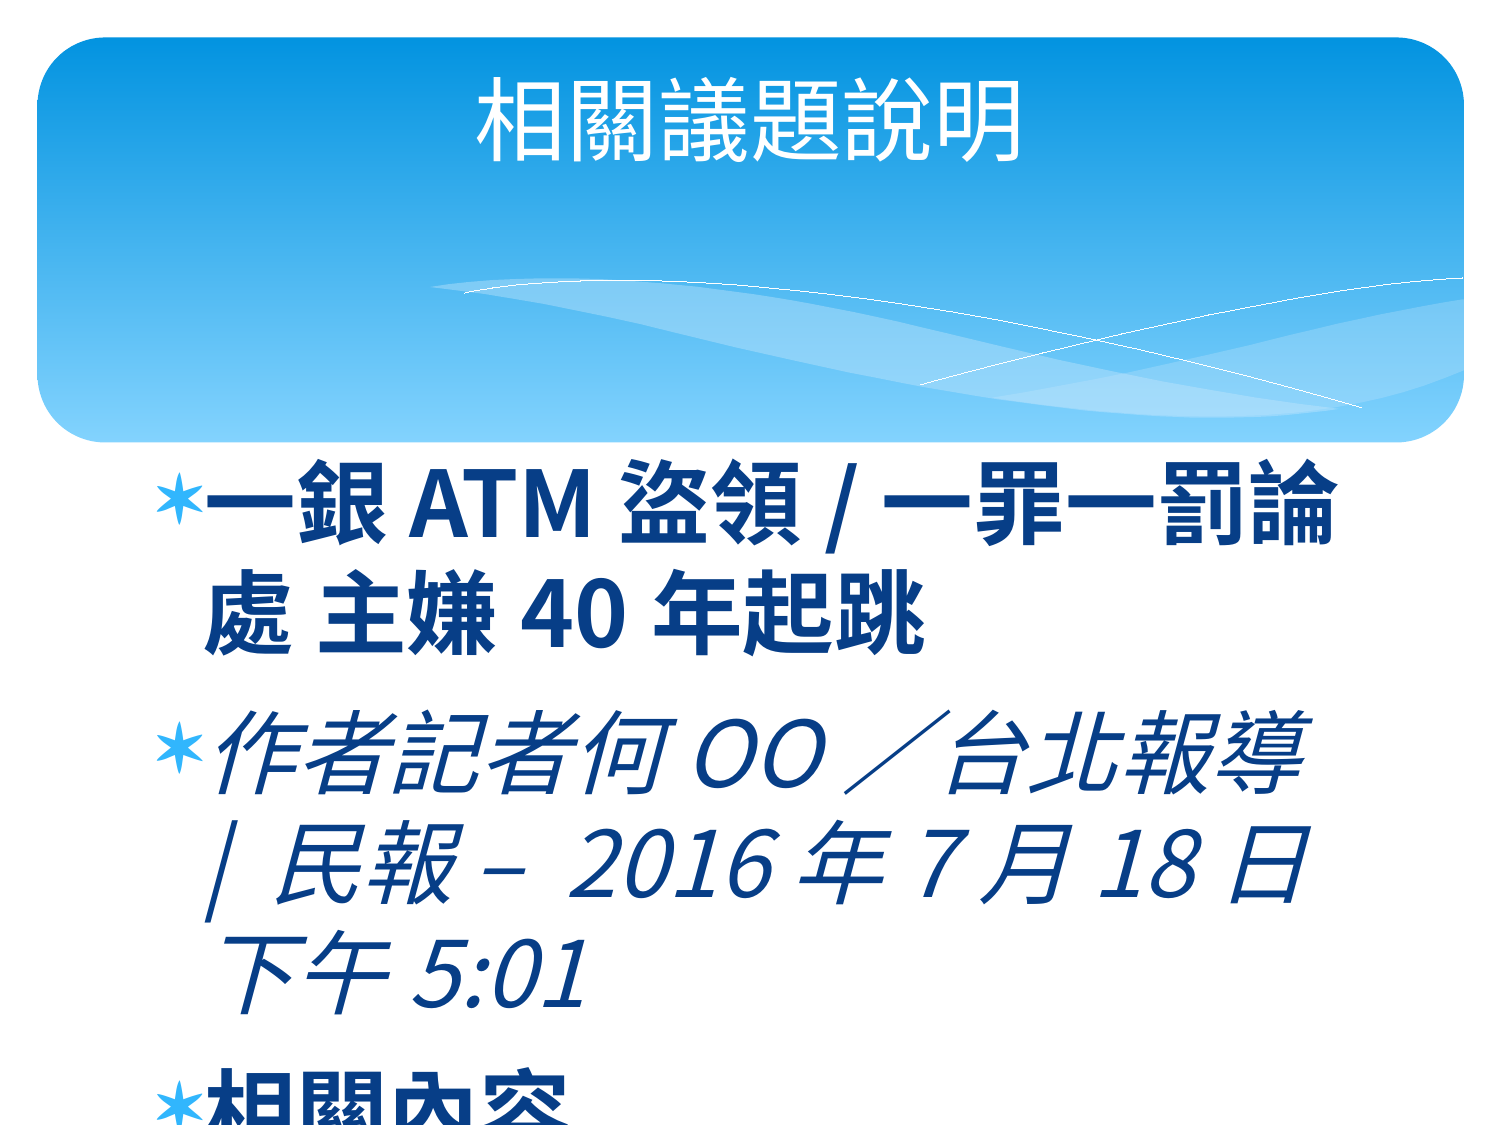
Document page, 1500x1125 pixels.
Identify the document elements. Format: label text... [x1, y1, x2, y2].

list 一銀ATM盜領/一罪一罰論處 主嫌40年起跳 作者記者何OO／台北報導 | 民報 – 2016年7月18日 下午5:01 相關內容 觀賞相片一銀ATM盜領/一罪一罰論處 主嫌40年起跳 第一銀行ATM盜領案，跨國犯罪集團橫行全球卻在台灣踢到鐵板。警方指出，目前落網3嫌國籍分別拉脫維亞、羅馬尼亞及摩爾多瓦，均與我國無引渡條約，不會將嫌犯送回國籍地，一定是在我國服完刑期，再依法驅逐出境。而一罪一罰的坐牢刑期，恐怕也會讓這3名嫌犯在牢裡慢慢變老。 一銀被盜領8327餘萬元，警方7天偵破，刑事身手讓外國大開眼界。警政署長陳國恩指出，跨國駭客全球橫行無阻，滲透逾100家銀行，至少30國受害，損失金額已知至少3億美元，但許多銀行擔心自己名聲受損而不願報案，黑數可能是3億美元的3倍，約300億台幣，迄今懸案未破。 警方指出，目前朝《刑法》詐欺及妨礙電腦使用罪偵辦，以一罪一罰論處，以一銀被盜領41台ATM來算，至少41條詐欺與妨礙電腦使用罪等著3名外籍嫌犯。以去年6月新修訂、最可能起訴的《刑法》第339-4條加重詐欺罪，每條罪名都是1年以上7年以下，得併科100萬元以下罰金。 各別犯罪角色也會有不同的刑度。若主嫌安德魯被視為「車手頭」論罪，依經驗每項罪名至少各判1到2年，檢方起訴安德魯「恐怕40年刑期起跳」，但宣判合併應執行刑期，「就要看檢察官的數學能力了」。 至於兩名羅馬尼亞及摩爾多瓦籍車手，則要看兩人在犯罪集團中各自扮演的角色，如以提領車手部分來看，兩人應非41台提款機的車手，因此各自一罪一罰的刑期會比涉嫌41件「頭兒」安德魯來得短；另外也要看還沒找到的2000萬贓款去向，是否與此3嫌有關，可能另涉犯《洗錢防制法》。 「反正再怎麼說，不可能讓3嫌沒坐牢就送回去」，警方指出，目前世界各國對跨國犯罪都是採「被害人屬地主義」，不可能如我國民在海外犯罪後，還要政府嚷嚷要他國送回台灣審理。至於安德魯落網後擔心會被判死刑，警方則大笑說：「他想太多了」。 [143, 438, 1359, 1005]
title 相關議題說明 [75, 55, 1425, 261]
